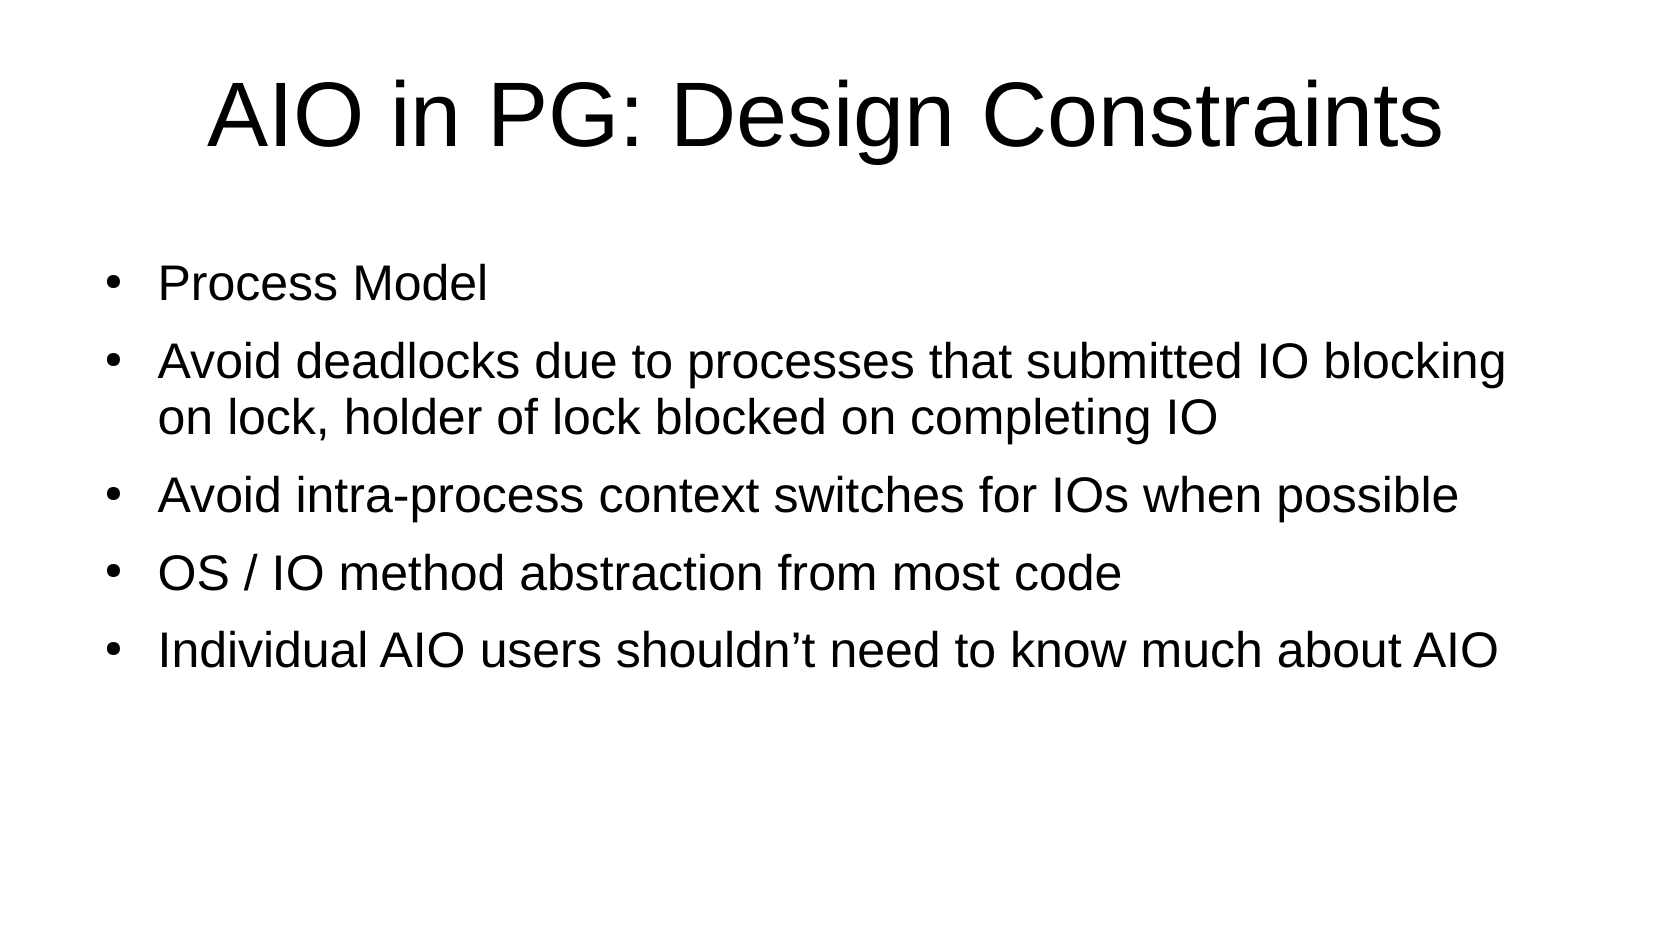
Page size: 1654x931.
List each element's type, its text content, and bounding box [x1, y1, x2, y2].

title AIO in PG: Design Constraints [82, 37, 1571, 193]
list Process Model Avoid deadlocks due to processes that submitted IO blocking on lock, holder of lock blocked on completing IO Avoid intra-process context switches for IOs when possible OS / IO method abstraction from most code Individual AIO users shouldn’t need to know much about AIO [86, 255, 1576, 901]
